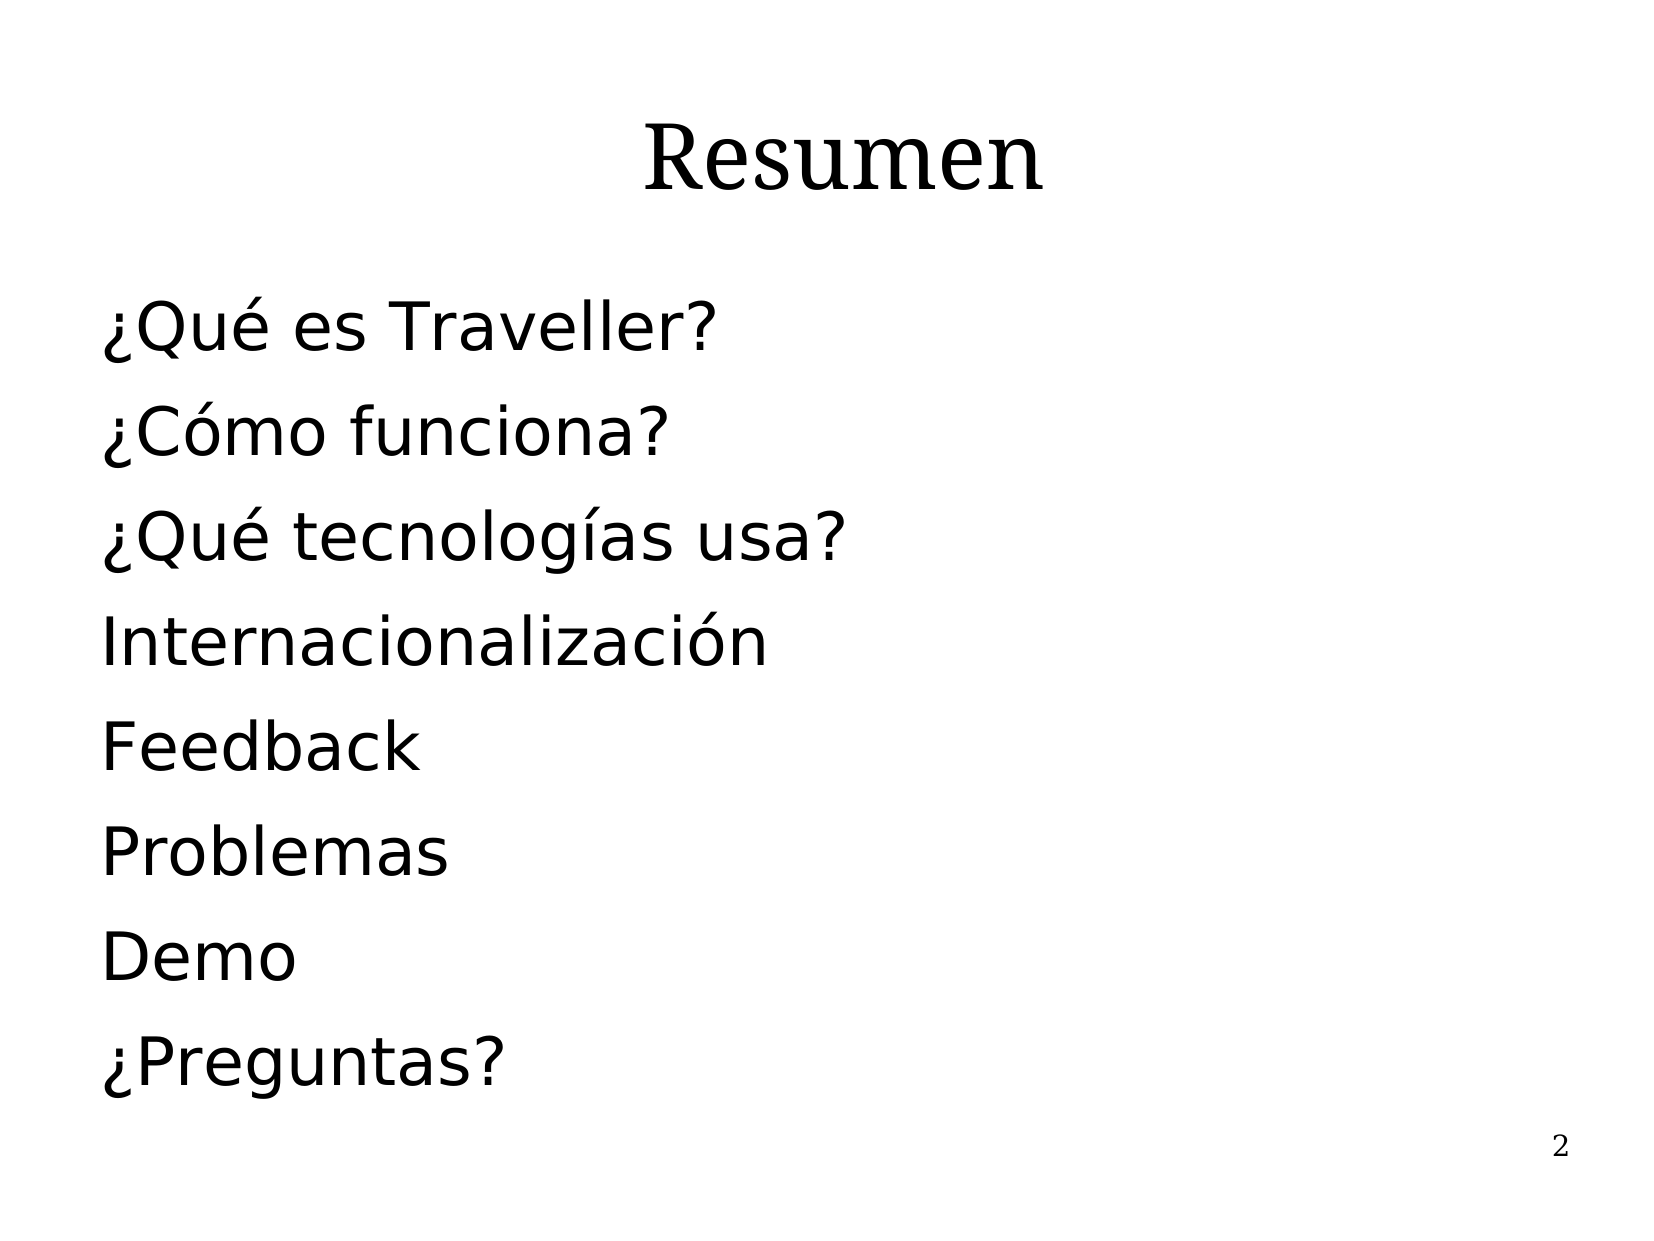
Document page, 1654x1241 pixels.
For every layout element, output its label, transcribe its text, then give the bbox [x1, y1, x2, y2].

title Resumen [82, 46, 1571, 260]
list ¿Qué es Traveller? ¿Cómo funciona? ¿Qué tecnologías usa? Internacionalización Feedback Problemas Demo ¿Preguntas? [82, 290, 1571, 1167]
